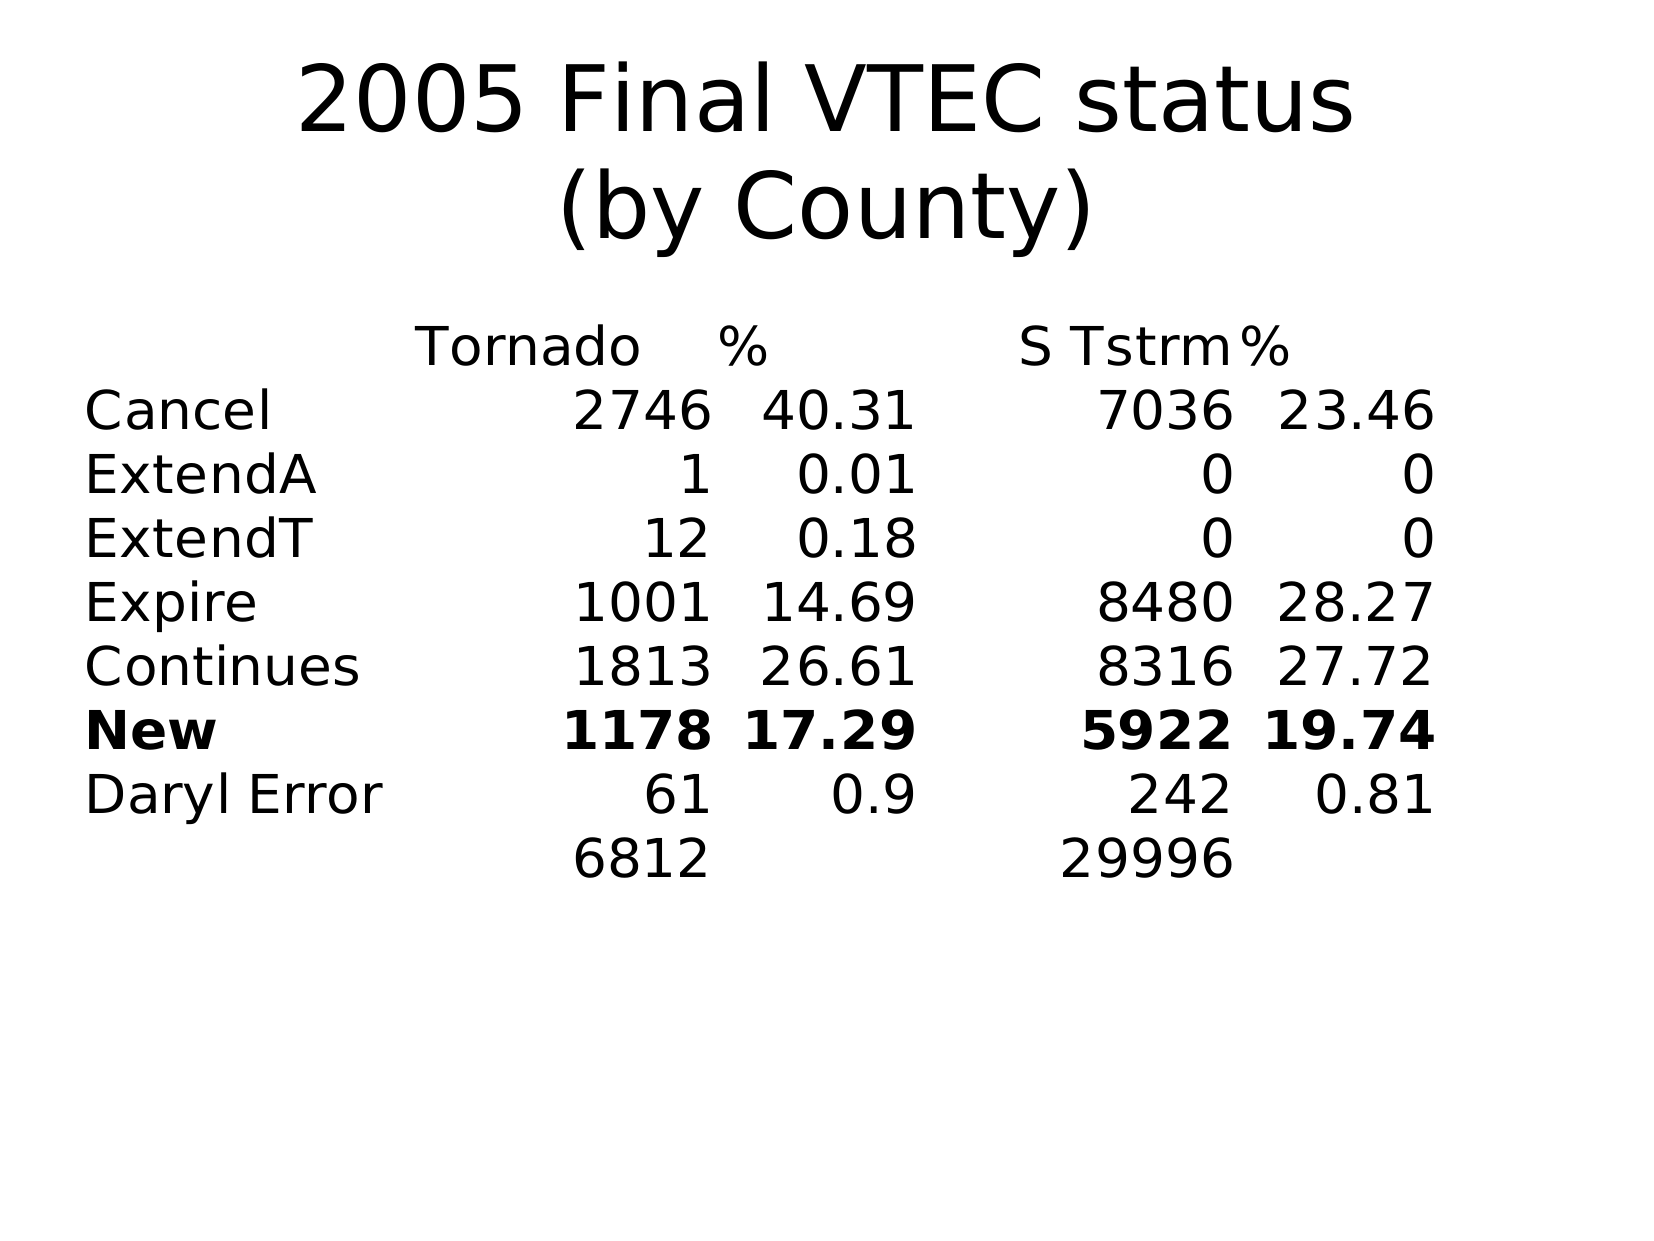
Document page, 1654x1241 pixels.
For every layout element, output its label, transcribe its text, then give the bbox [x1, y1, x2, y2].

title 2005 Final VTEC status (by County) [82, 45, 1571, 261]
chart [82, 290, 1576, 1117]
